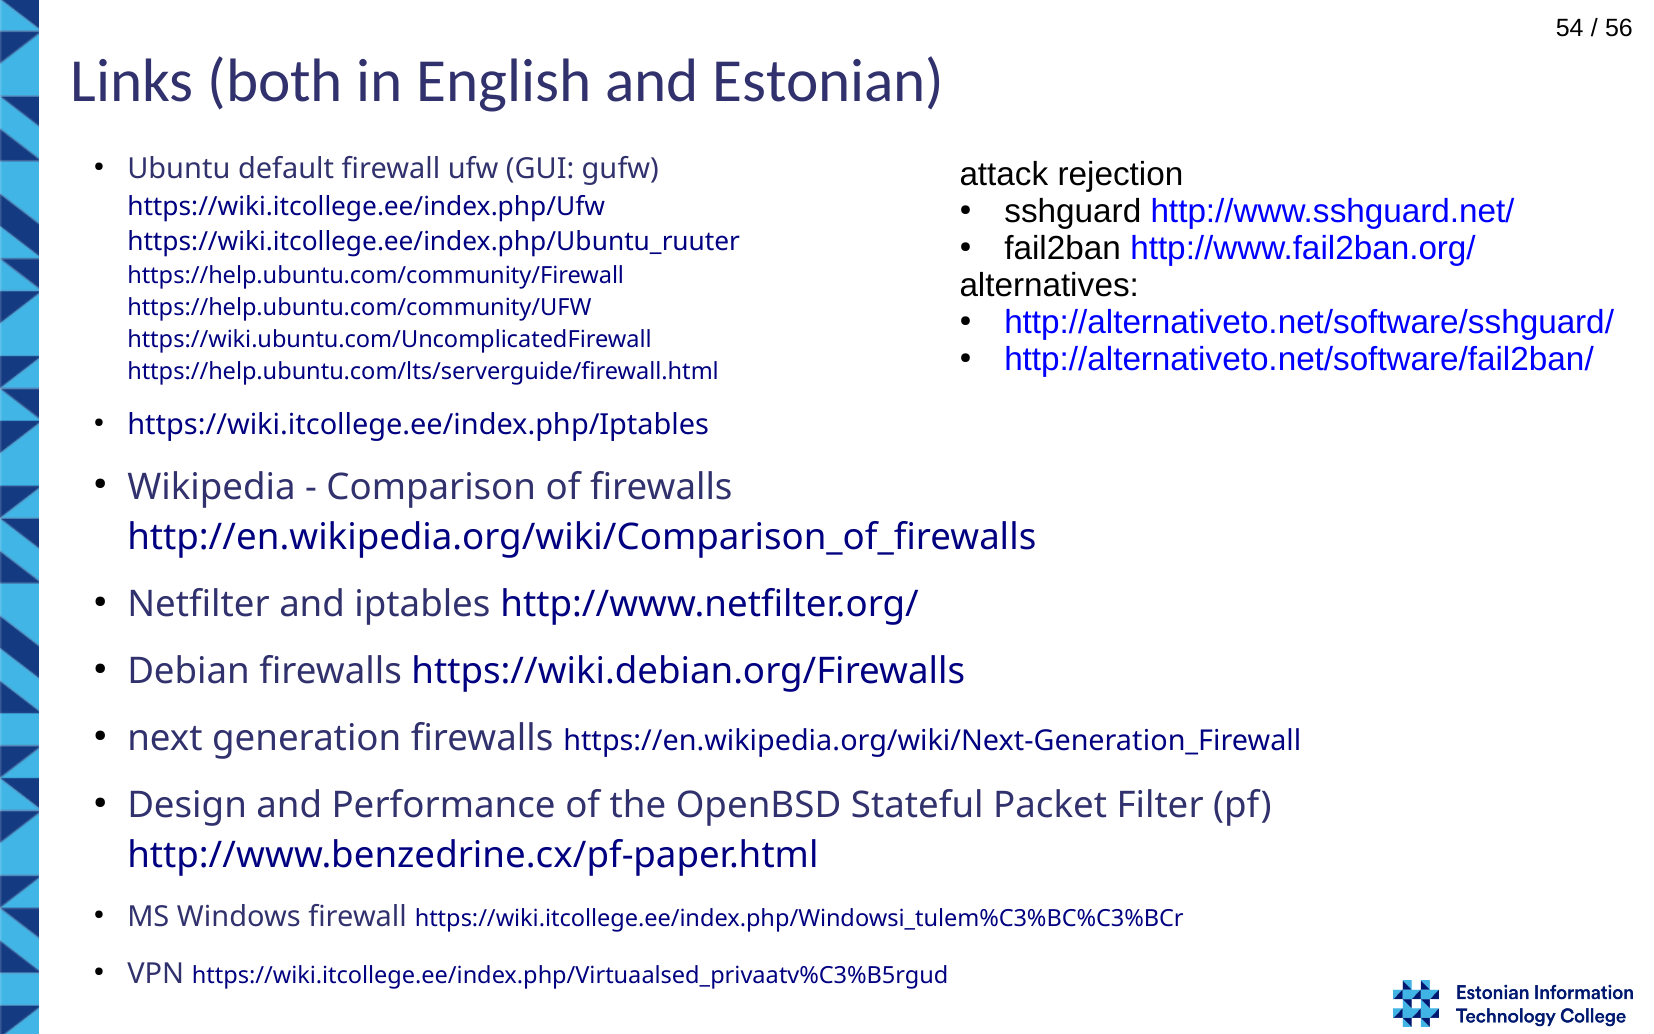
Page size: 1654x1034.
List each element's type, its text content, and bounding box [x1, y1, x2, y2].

picture [1393, 980, 1633, 1027]
title Links (both in English and Estonian) [70, 41, 1630, 130]
text_box attack rejection sshguard http://www.sshguard.net/ fail2ban http://www.fail2ban.org/ alternatives: http://alternativeto.net/software/sshguard/ http://alternativeto.net/software/fail2ban/ [944, 147, 1630, 402]
list Ubuntu default firewall ufw (GUI: gufw) https://wiki.itcollege.ee/index.php/Ufw https://wiki.itcollege.ee/index.php/Ubuntu_ruuter https://help.ubuntu.com/community/Firewall https://help.ubuntu.com/community/UFW https://wiki.ubuntu.com/UncomplicatedFirewall https://help.ubuntu.com/lts/serverguide/firewall.html https://wiki.itcollege.ee/index.php/Iptables Wikipedia - Comparison of firewalls http://en.wikipedia.org/wiki/Comparison_of_firewalls Netfilter and iptables http://www.netfilter.org/ Debian firewalls https://wiki.debian.org/Firewalls next generation firewalls https://en.wikipedia.org/wiki/Next-Generation_Firewall Design and Performance of the OpenBSD Stateful Packet Filter (pf) http://www.benzedrine.cx/pf-paper.html MS Windows firewall https://wiki.itcollege.ee/index.php/Windowsi_tulem%C3%BC%C3%BCr VPN https://wiki.itcollege.ee/index.php/Virtuaalsed_privaatv%C3%B5rgud [82, 147, 1595, 1004]
